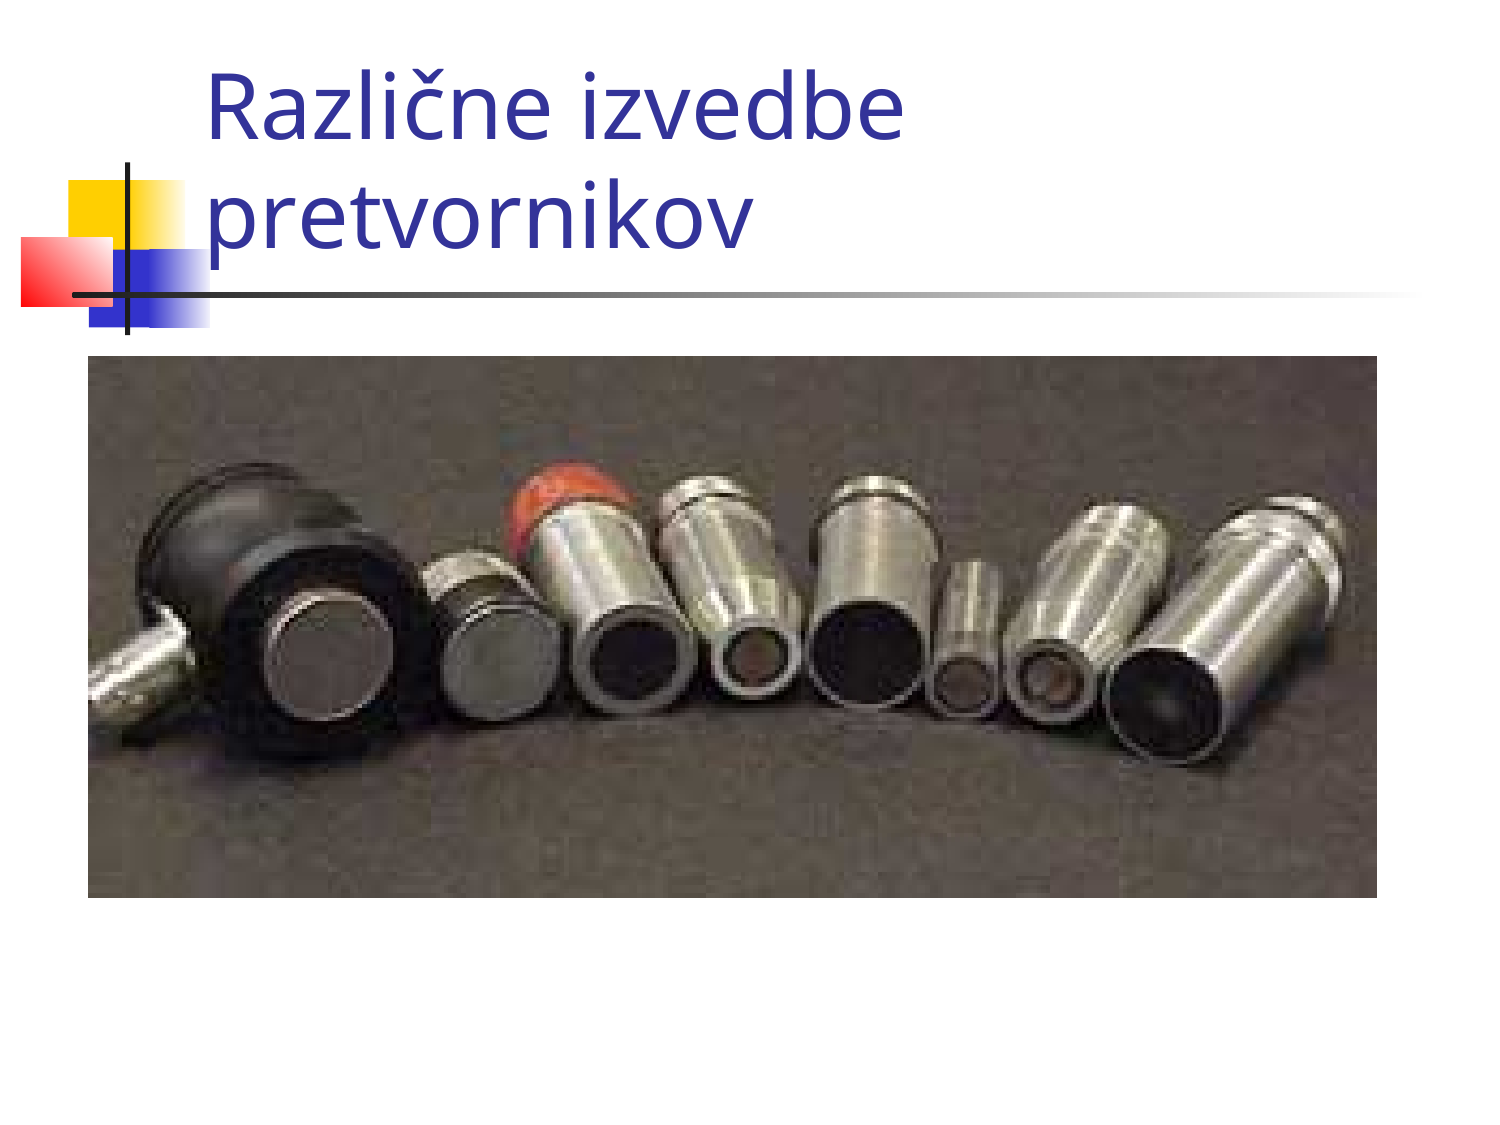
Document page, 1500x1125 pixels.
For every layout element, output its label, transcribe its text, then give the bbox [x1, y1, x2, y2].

picture [88, 356, 1377, 898]
title Različne izvedbe pretvornikov [188, 35, 1468, 276]
